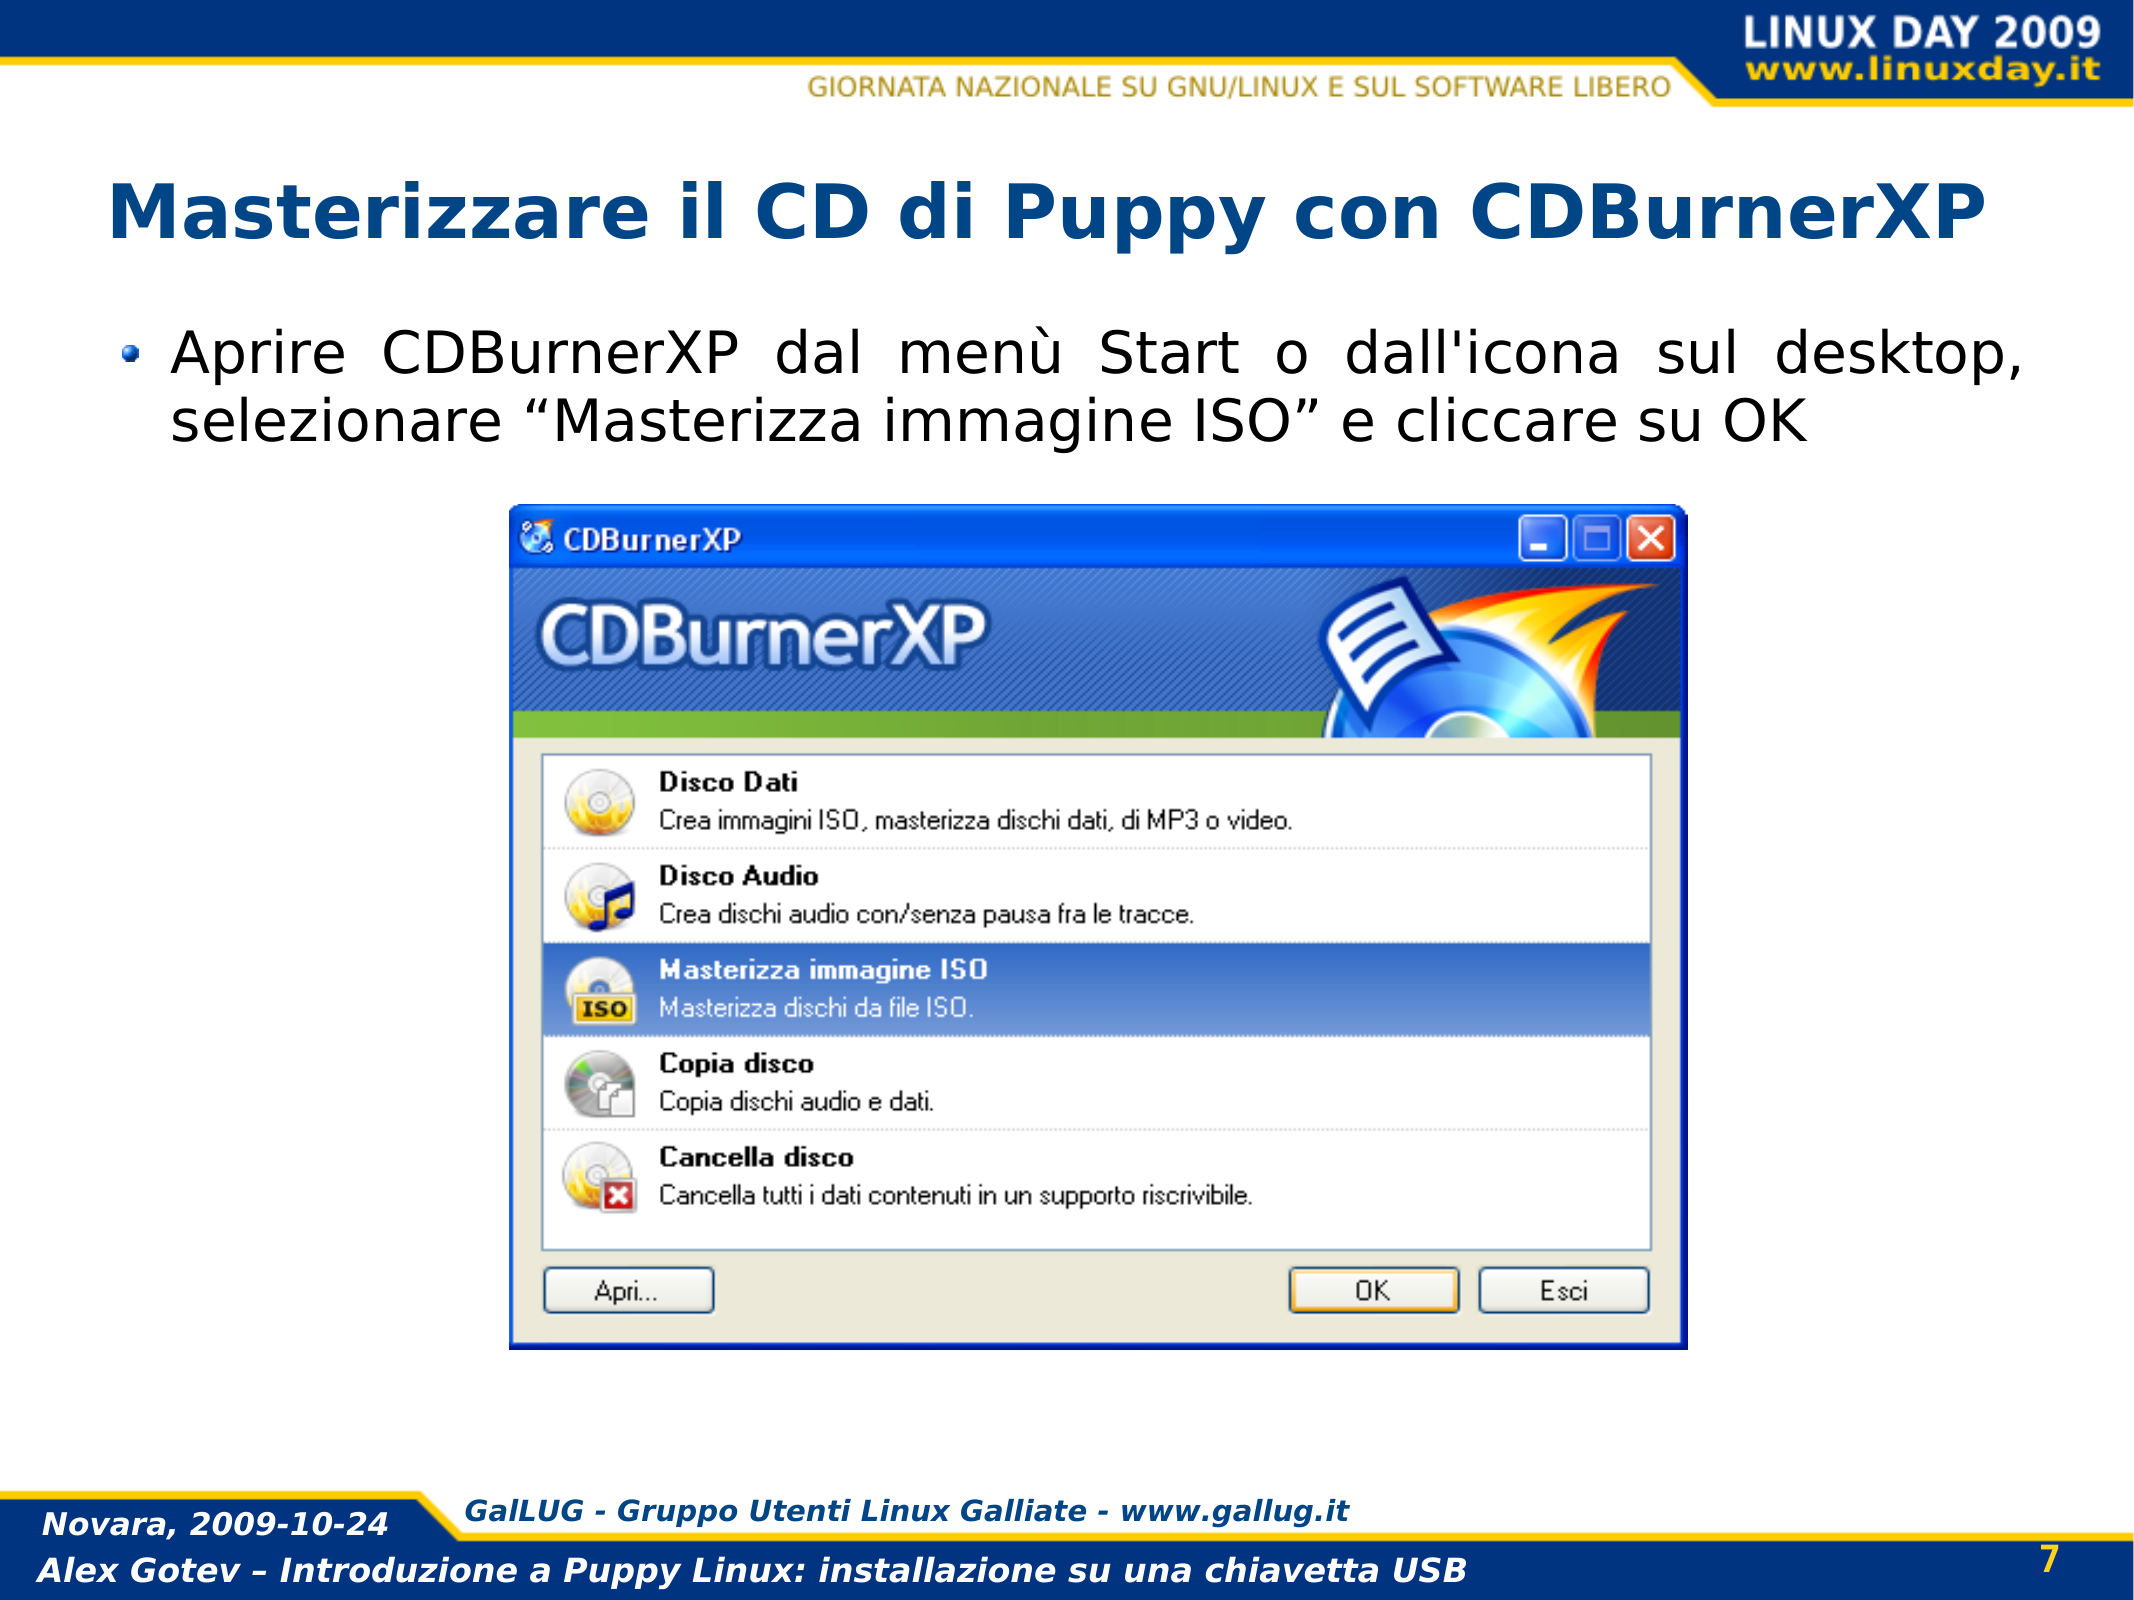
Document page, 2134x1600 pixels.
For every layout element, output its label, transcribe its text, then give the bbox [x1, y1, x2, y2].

list Aprire CDBurnerXP dal menù Start o dall'icona sul desktop, selezionare “Masterizza immagine ISO” e cliccare su OK [106, 319, 2027, 1441]
picture [0, 0, 2134, 1600]
title Masterizzare il CD di Puppy con CDBurnerXP [106, 159, 2080, 267]
